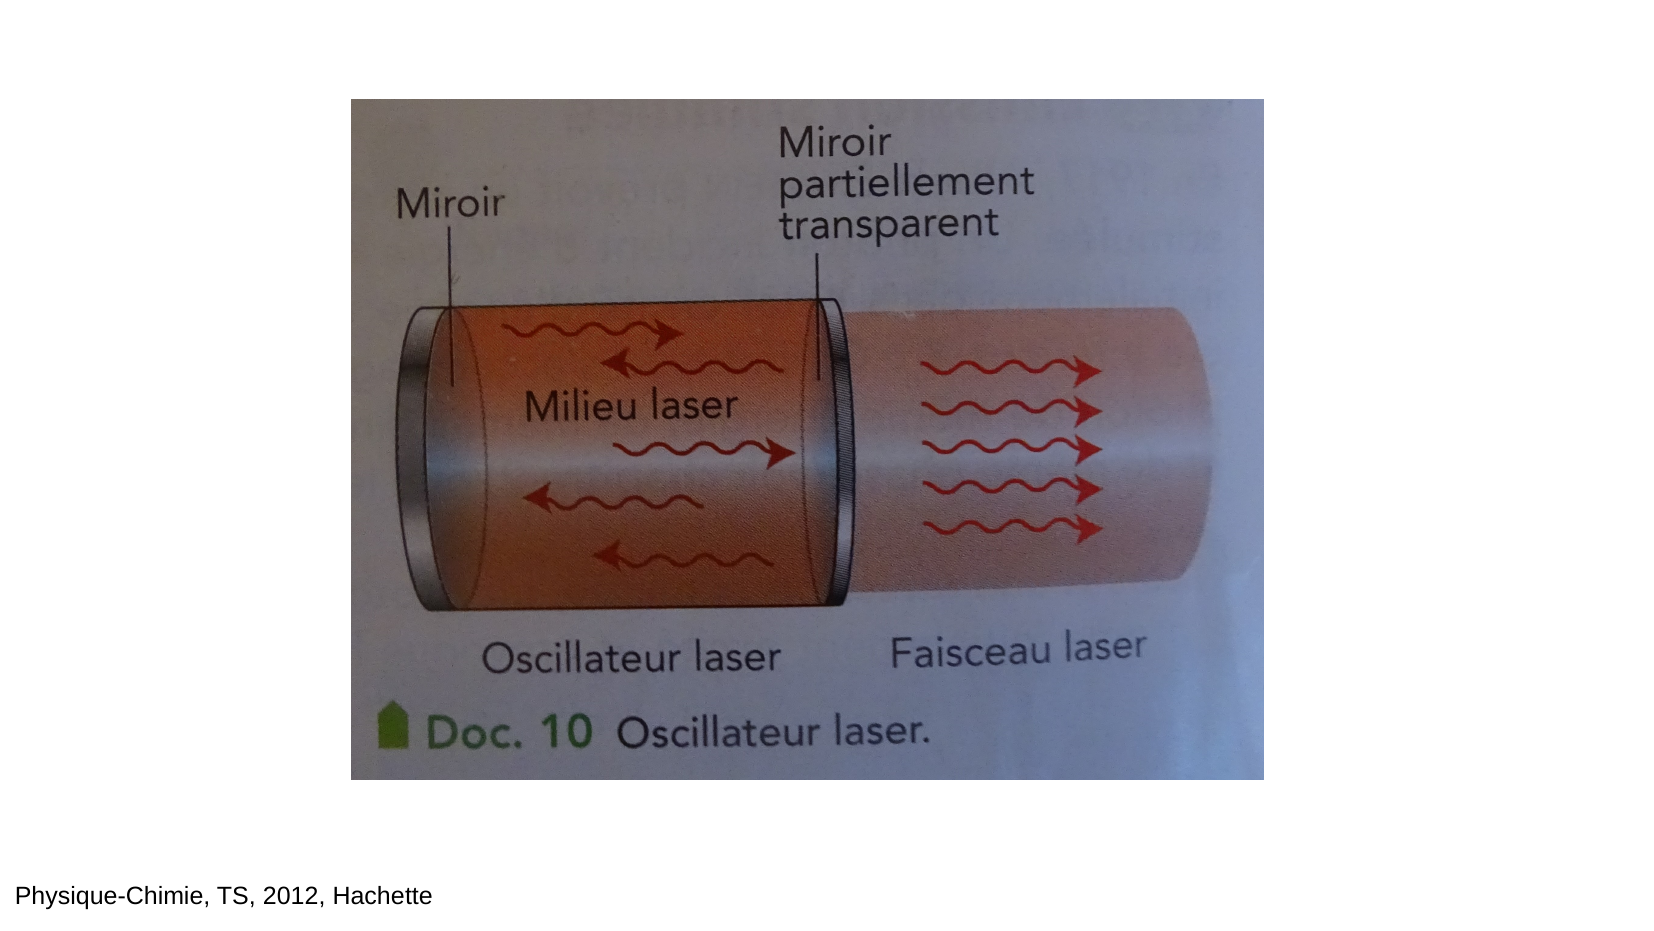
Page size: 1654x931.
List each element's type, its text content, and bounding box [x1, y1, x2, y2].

text_box Physique-Chimie, TS, 2012, Hachette [0, 874, 544, 931]
picture [351, 99, 1264, 780]
